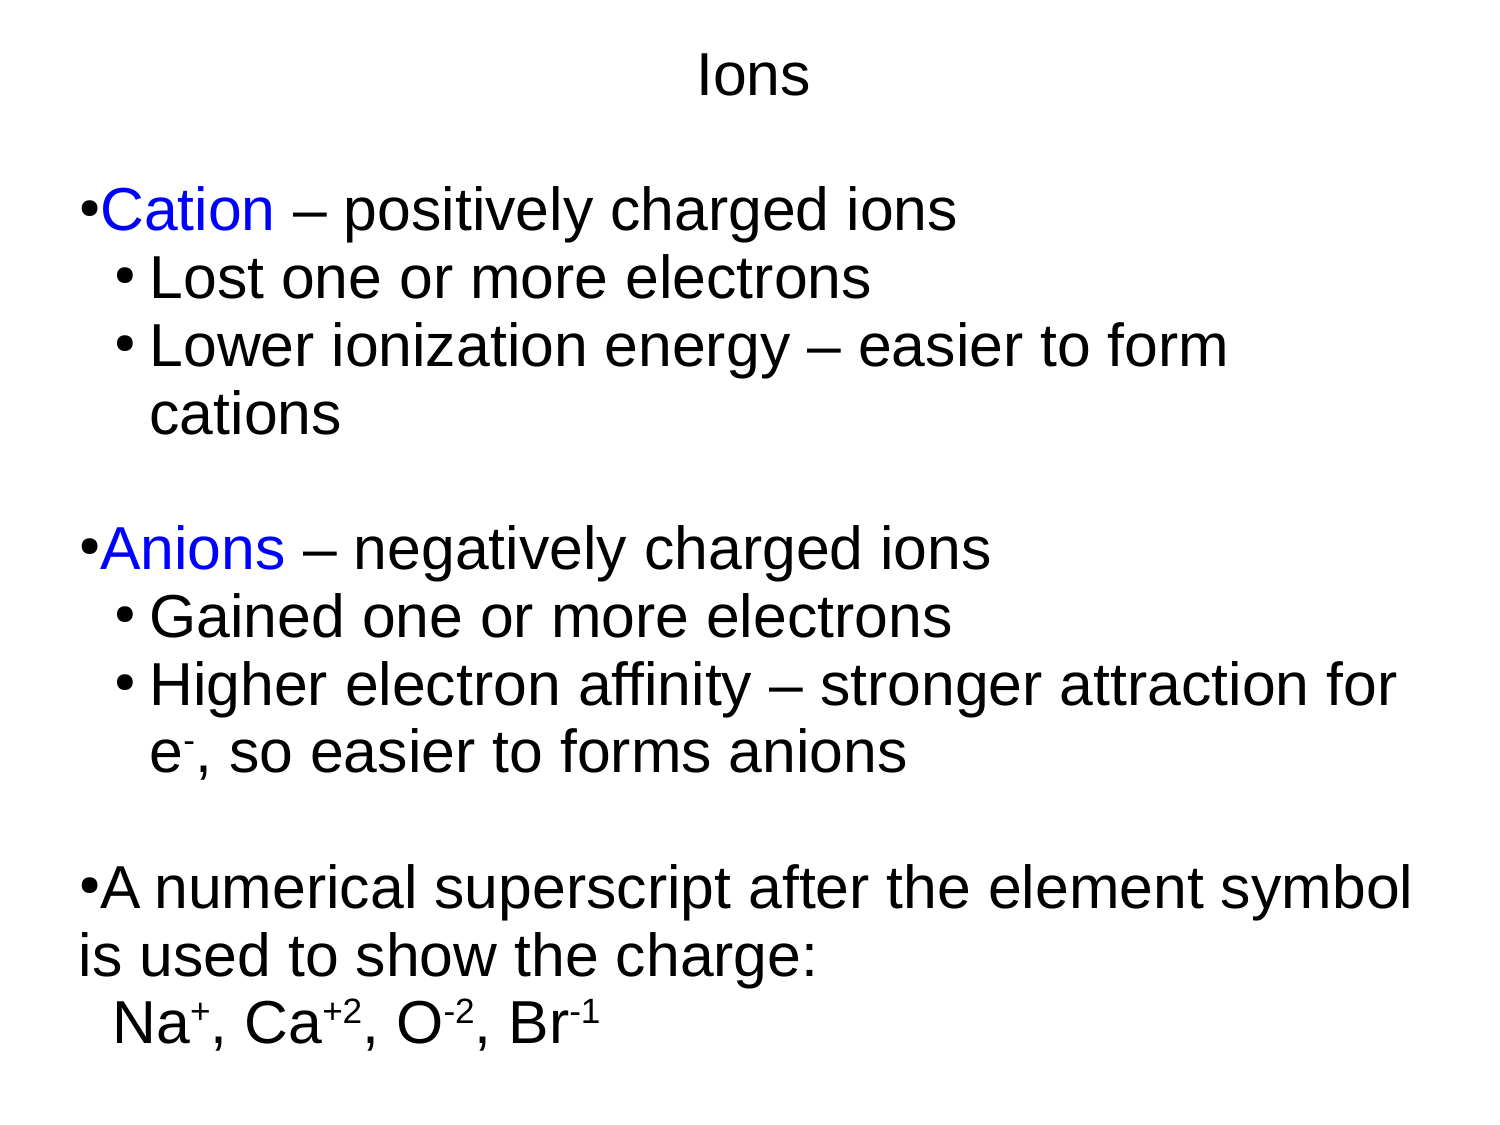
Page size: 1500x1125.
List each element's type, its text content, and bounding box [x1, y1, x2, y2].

subtitle Ions Cation – positively charged ions Lost one or more electrons Lower ionization energy – easier to form cations Anions – negatively charged ions Gained one or more electrons Higher electron affinity – stronger attraction for e-, so easier to forms anions A numerical superscript after the element symbol is used to show the charge: Na+, Ca+2, O-2, Br-1 [78, 40, 1429, 1057]
